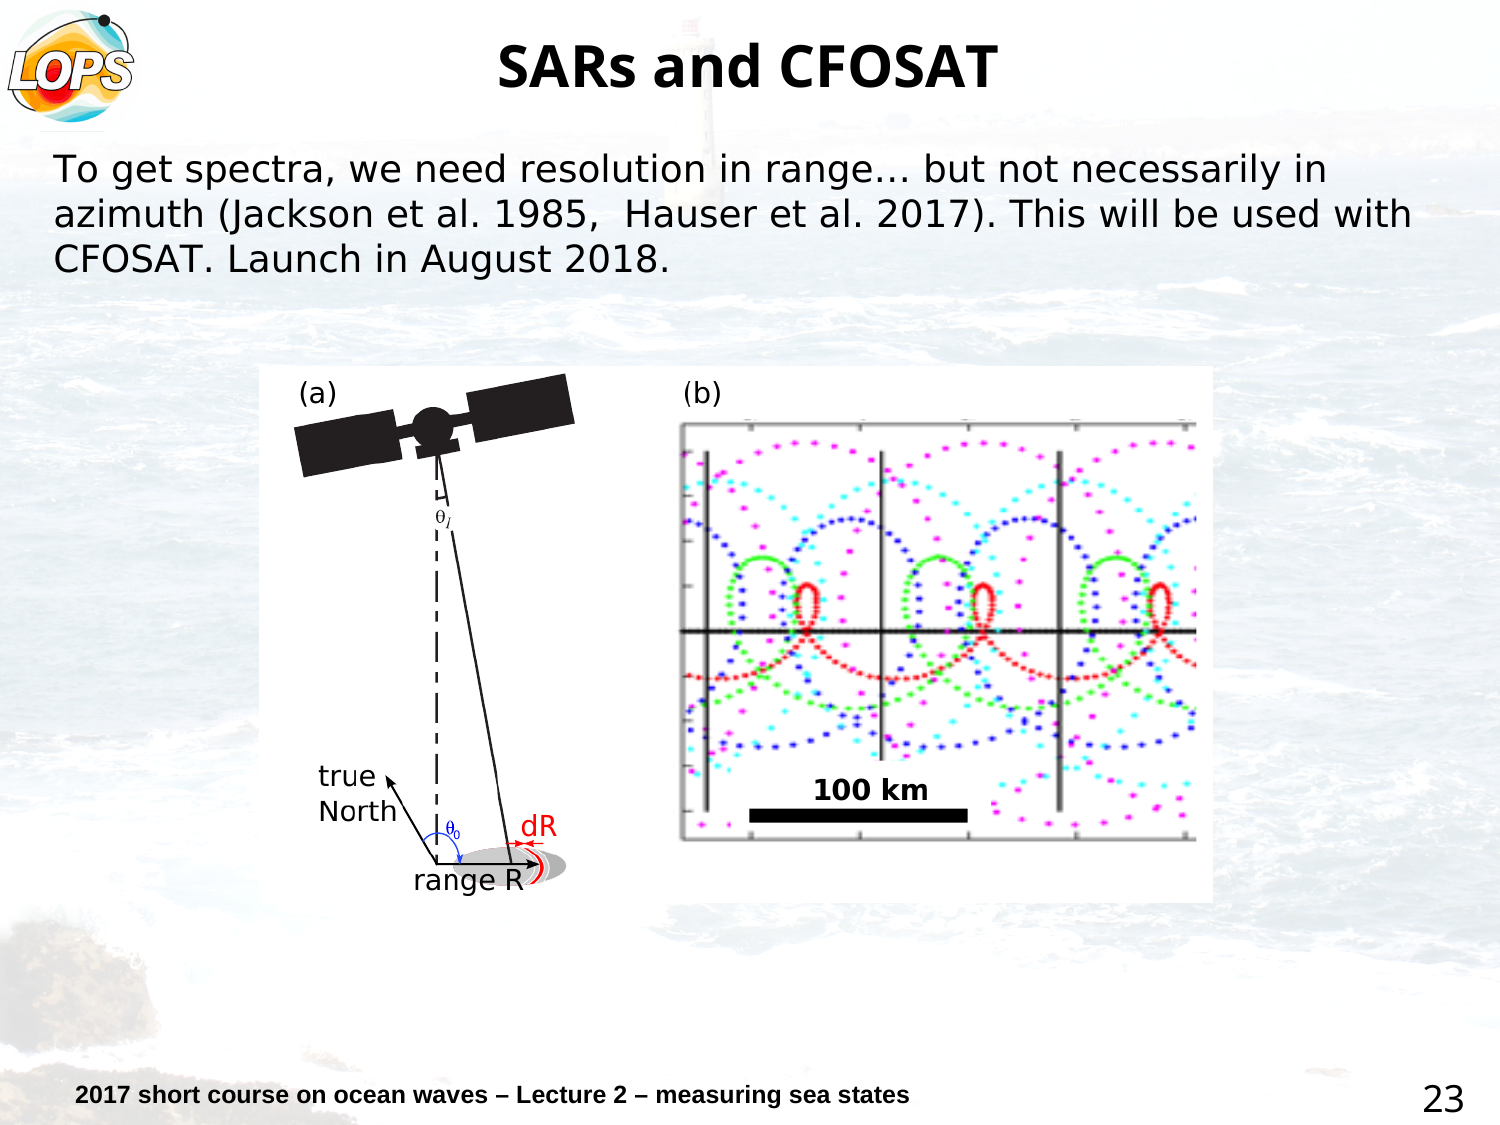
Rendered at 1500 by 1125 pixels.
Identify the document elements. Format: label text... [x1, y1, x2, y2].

text_box To get spectra, we need resolution in range… but not necessarily in azimuth (Jackson et al. 1985, Hauser et al. 2017). This will be used with CFOSAT. Launch in August 2018. [38, 136, 1473, 378]
text_box SARs and CFOSAT [37, 22, 1461, 108]
picture [0, 0, 1500, 1125]
